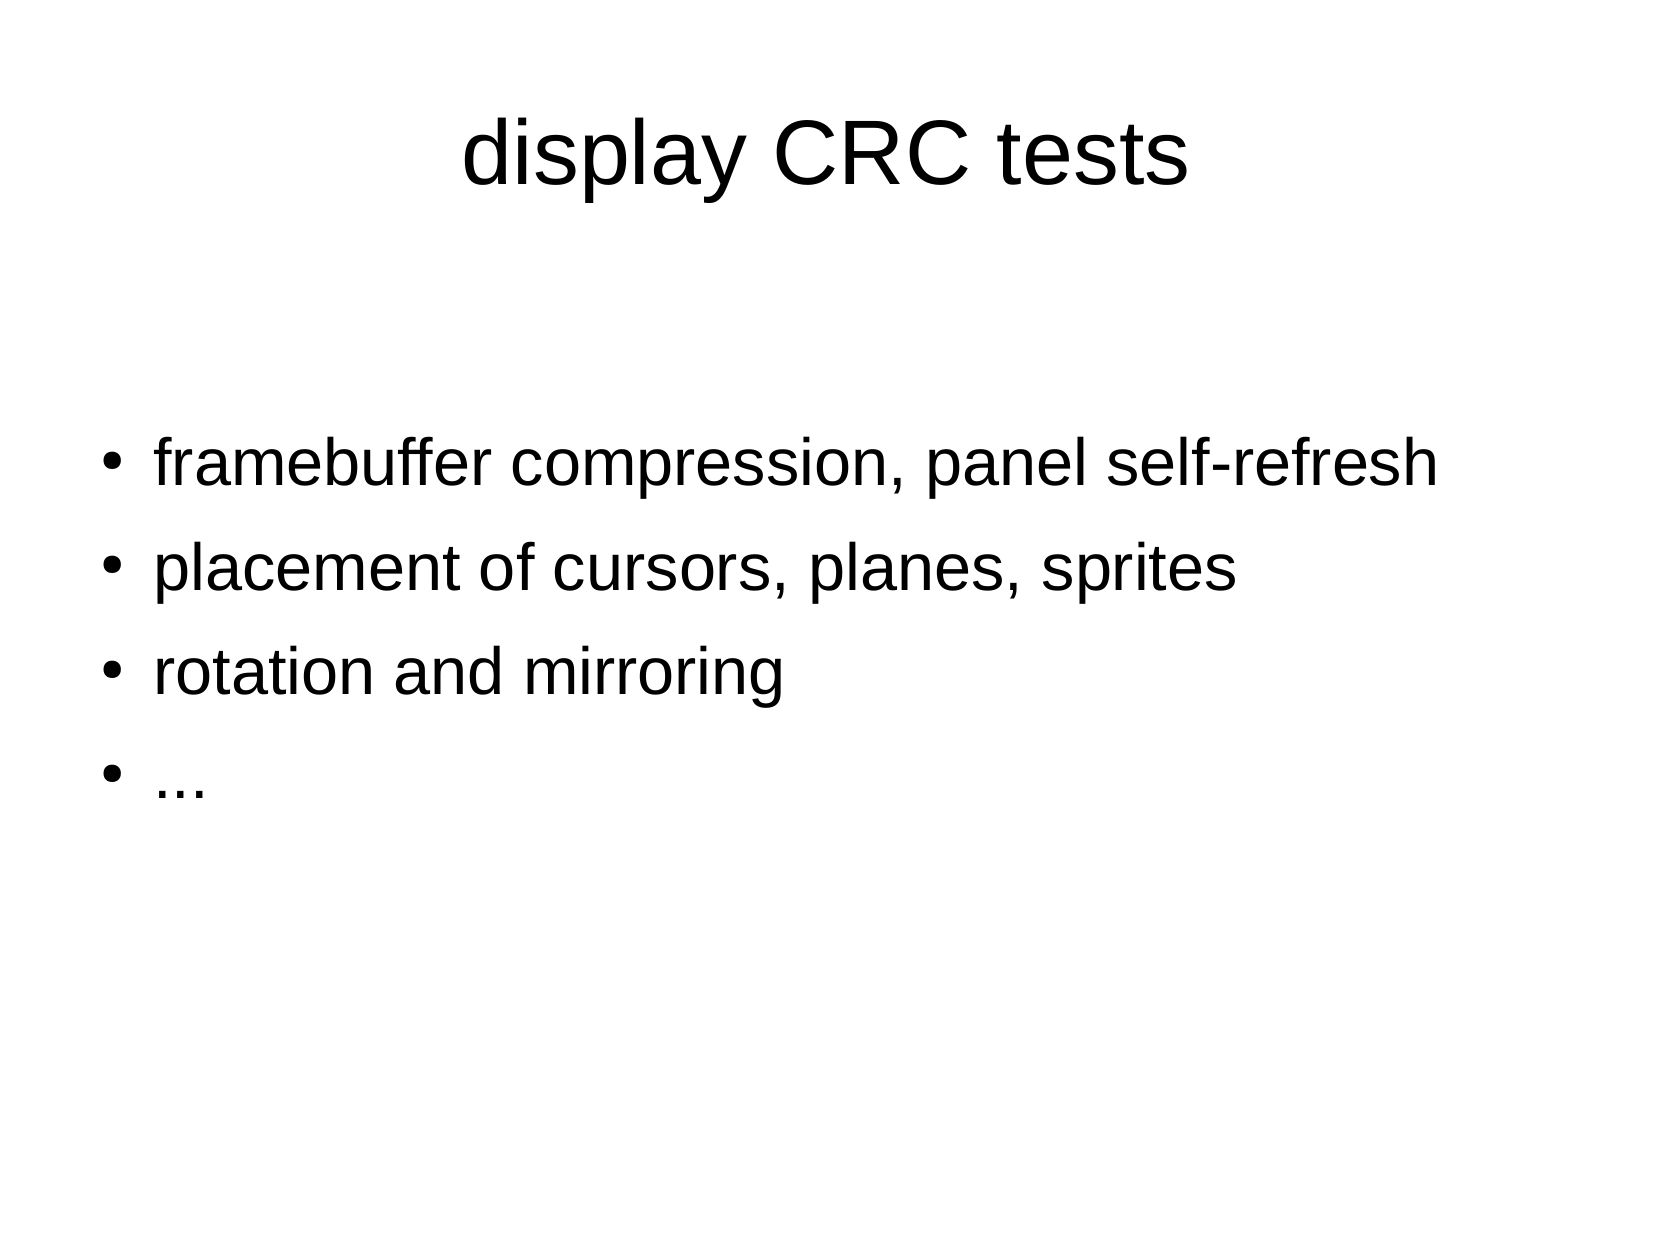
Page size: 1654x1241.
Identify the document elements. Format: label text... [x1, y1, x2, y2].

title display CRC tests [82, 49, 1571, 257]
list framebuffer compression, panel self-refresh placement of cursors, planes, sprites rotation and mirroring ... [82, 425, 1571, 1015]
